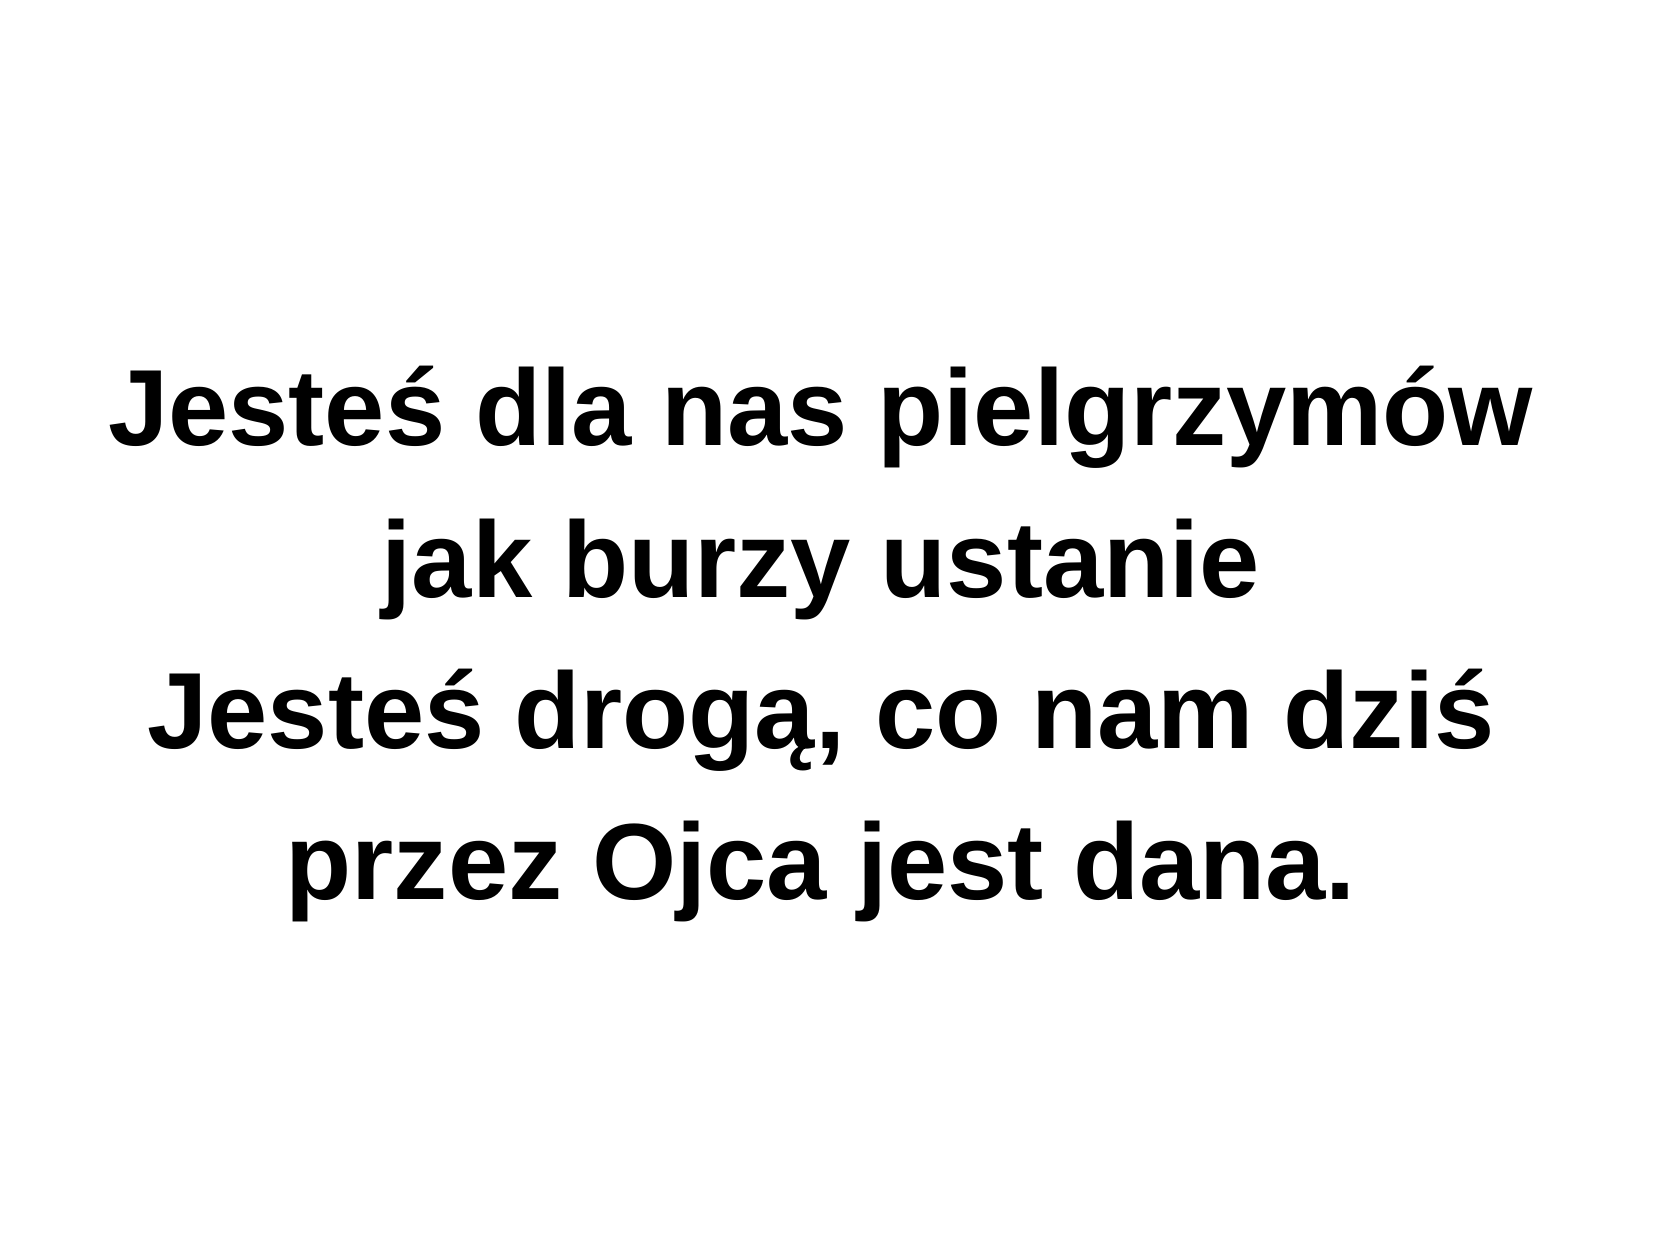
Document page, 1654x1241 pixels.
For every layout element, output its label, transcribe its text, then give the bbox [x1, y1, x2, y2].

subtitle Jesteś dla nas pielgrzymów jak burzy ustanie Jesteś drogą, co nam dziś przez Ojca jest dana. [0, 0, 1642, 1241]
